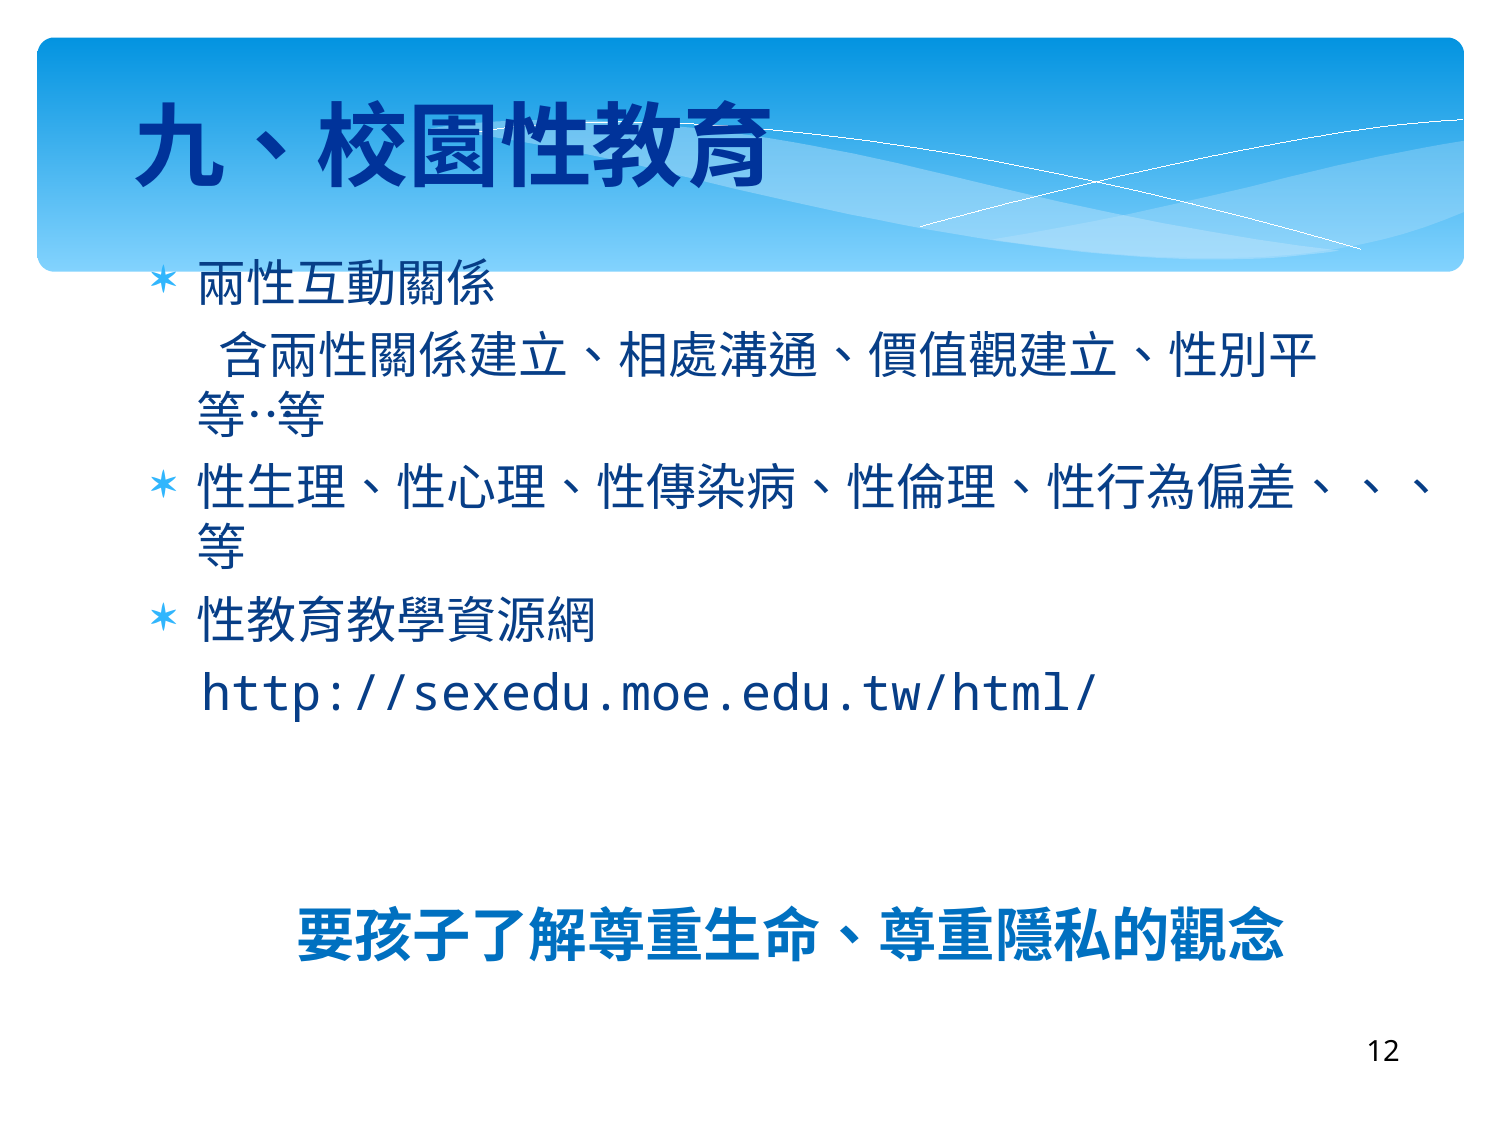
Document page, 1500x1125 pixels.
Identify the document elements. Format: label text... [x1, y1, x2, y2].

list 兩性互動關係 含兩性關係建立、相處溝通、價值觀建立、性別平等…等 性生理、性心理、性傳染病、性倫理、性行為偏差、、、等 性教育教學資源網 http://sexedu.moe.edu.tw/html/ [136, 243, 1412, 994]
text_box <number> [1102, 1025, 1415, 1101]
text_box 要孩子了解尊重生命、尊重隱私的觀念 [281, 890, 1345, 977]
title 九、校園性教育 [17, 66, 892, 221]
